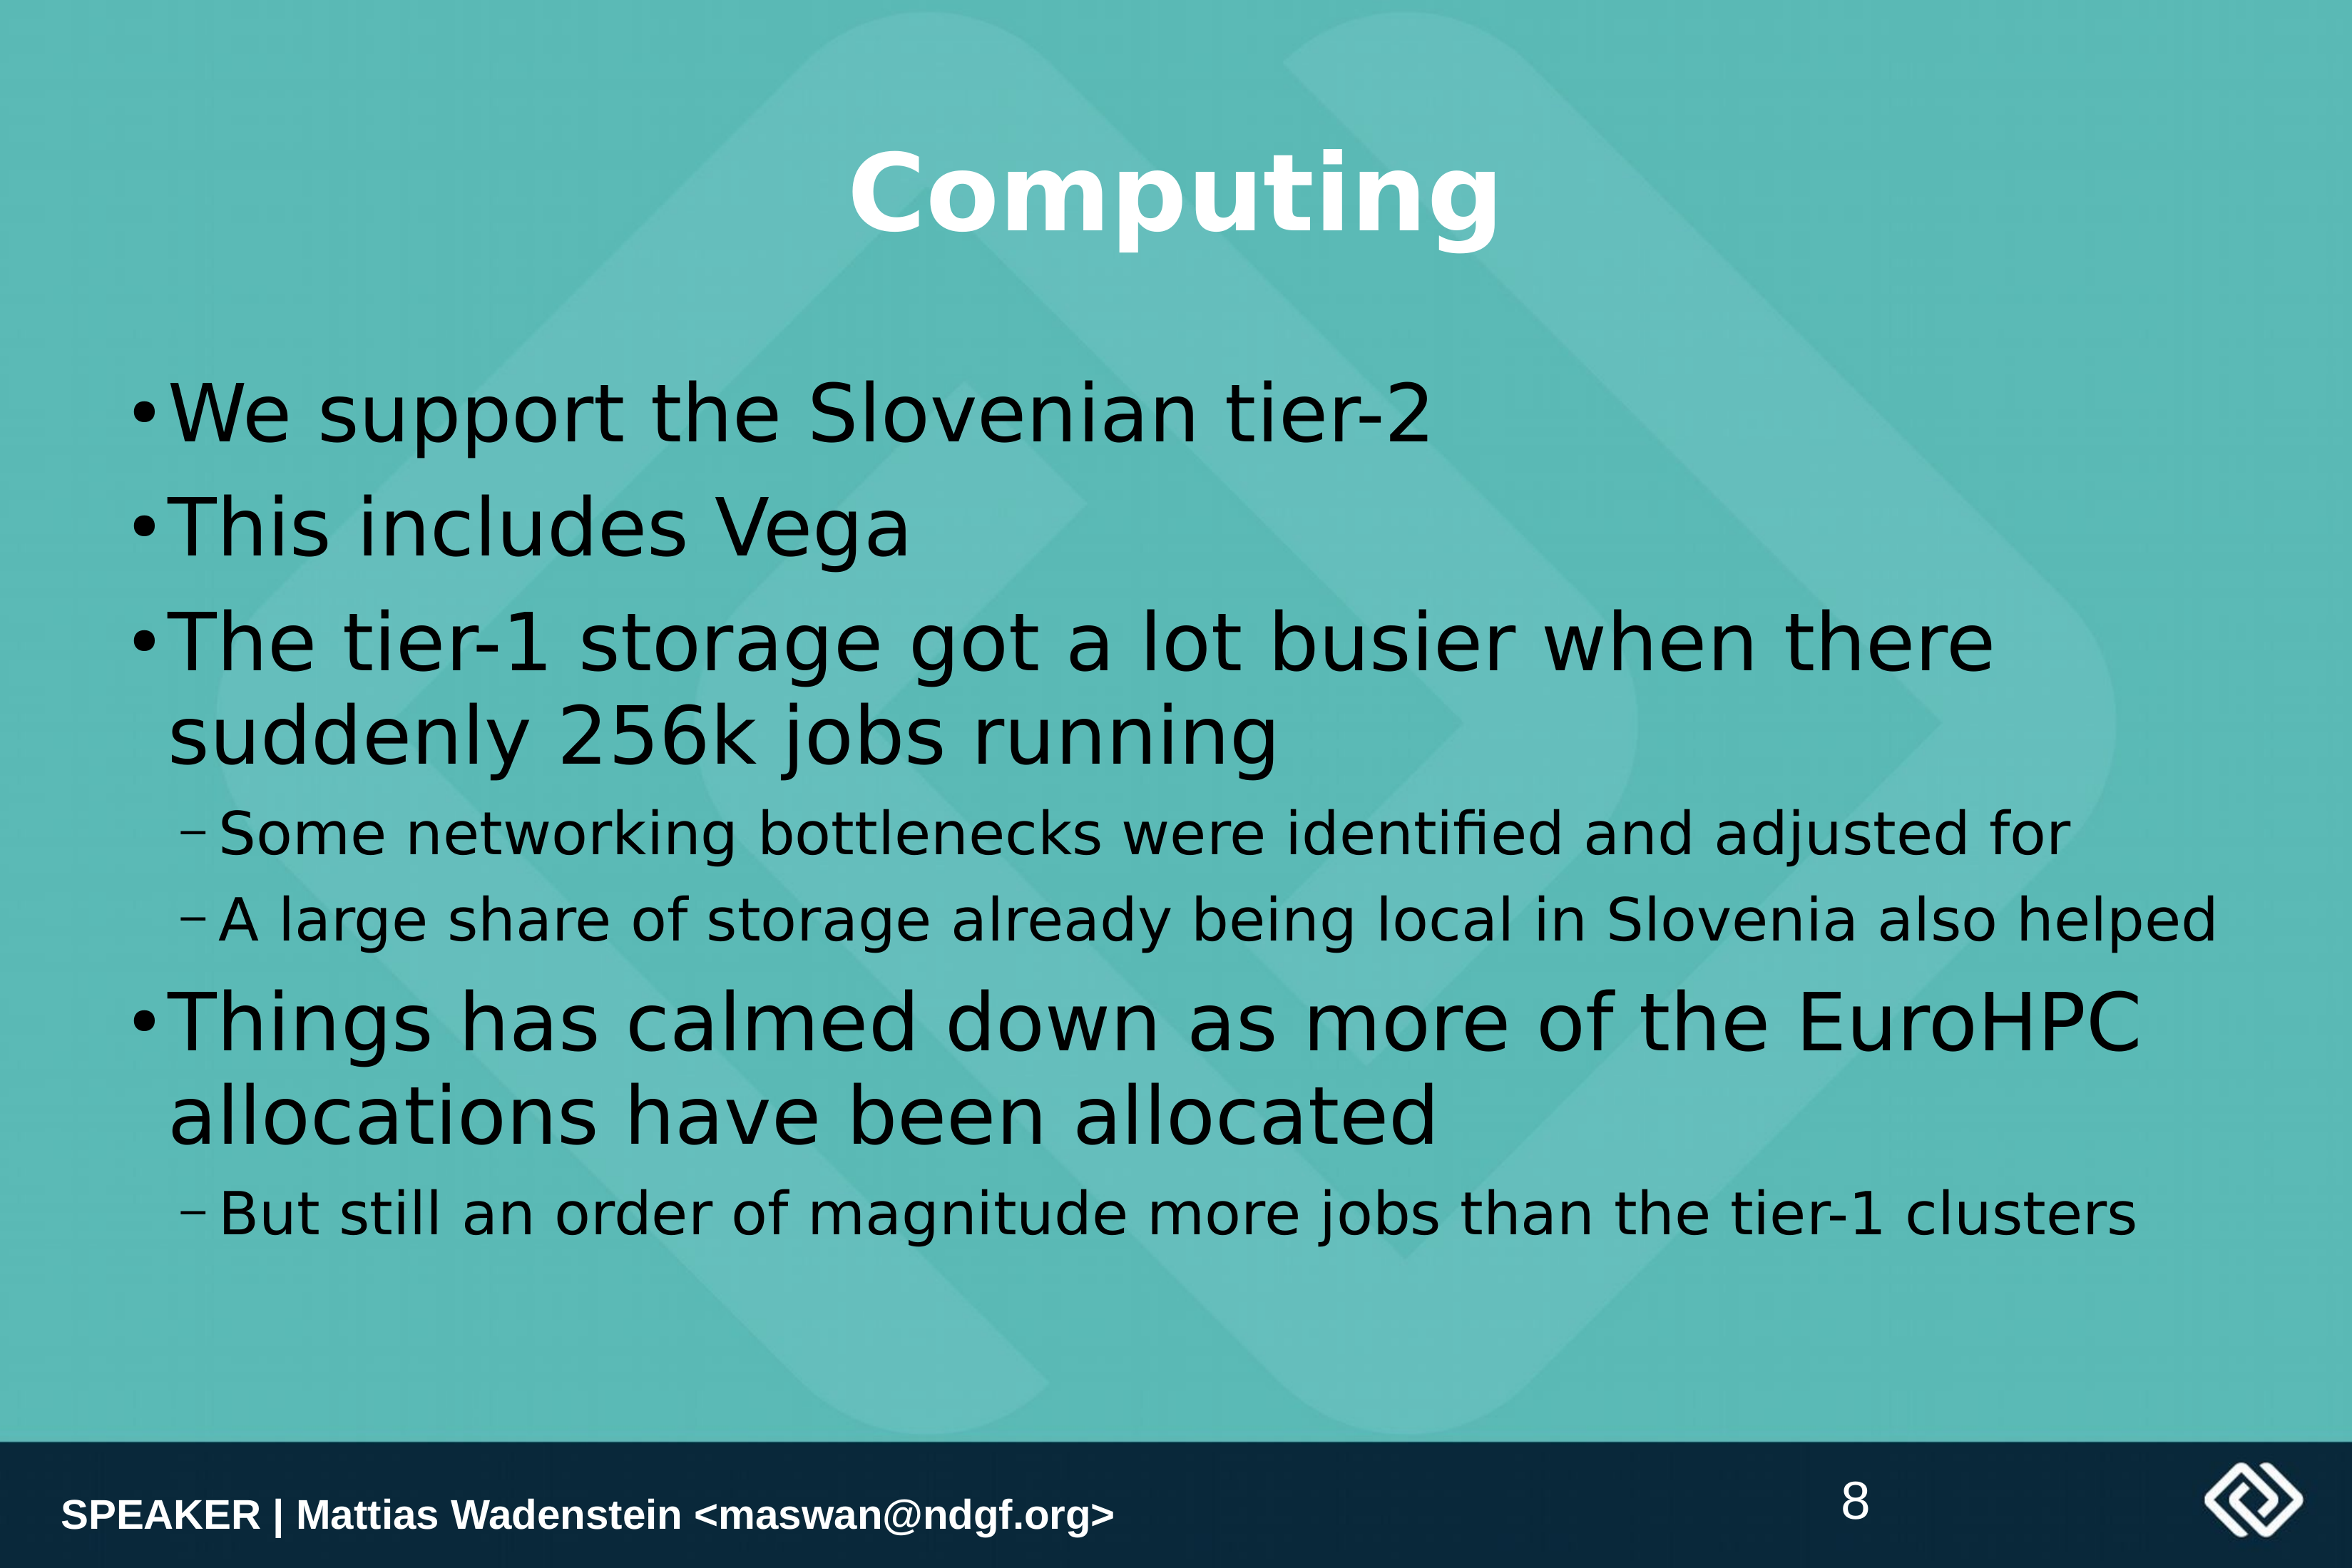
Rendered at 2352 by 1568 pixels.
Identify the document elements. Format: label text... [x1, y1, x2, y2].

title Computing [117, 62, 2234, 324]
picture [0, 0, 2352, 1442]
list We support the Slovenian tier-2 This includes Vega The tier-1 storage got a lot busier when there suddenly 256k jobs running Some networking bottlenecks were identified and adjusted for A large share of storage already being local in Slovenia also helped Things has calmed down as more of the EuroHPC allocations have been allocated But still an order of magnitude more jobs than the tier-1 clusters [117, 367, 2234, 1276]
picture [0, 1445, 2352, 1568]
